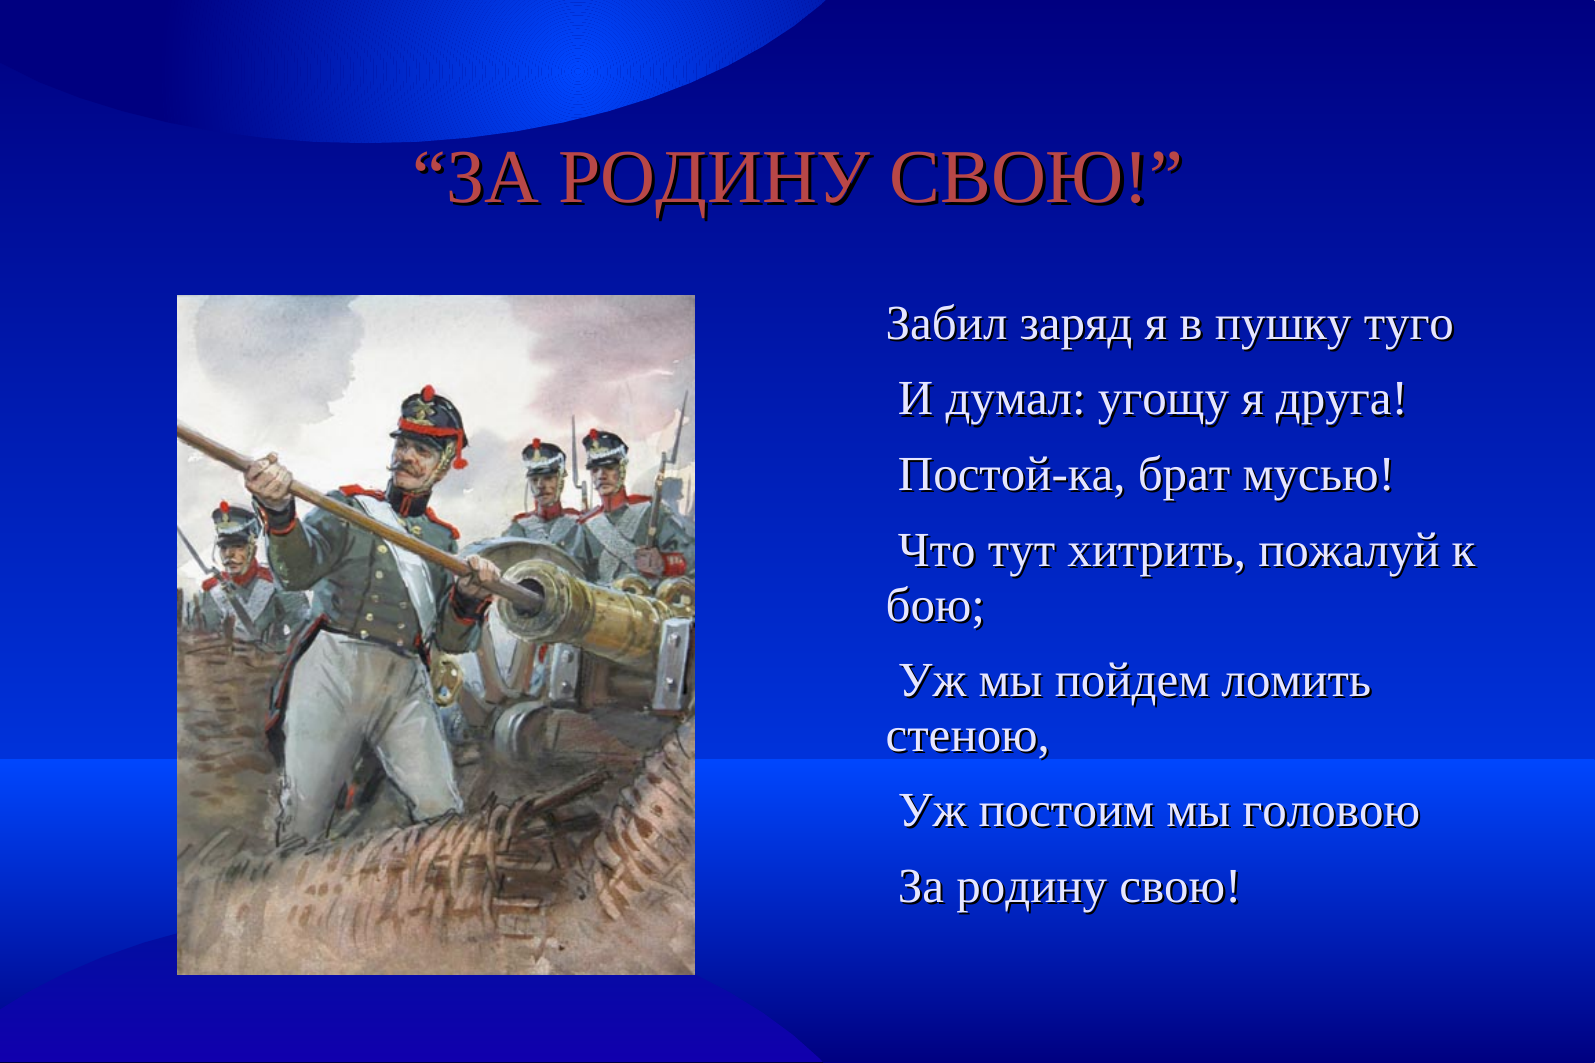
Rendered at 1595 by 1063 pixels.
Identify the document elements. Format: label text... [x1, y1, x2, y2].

list Забил заряд я в пушку туго И думал: угощу я друга! Постой-ка, брат мусью! Что тут хитрить, пожалуй к бою; Уж мы пойдем ломить стеною, Уж постоим мы головою За родину свою! [814, 295, 1480, 1063]
title “ЗА РОДИНУ СВОЮ!” [117, 117, 1479, 236]
picture [177, 295, 695, 975]
